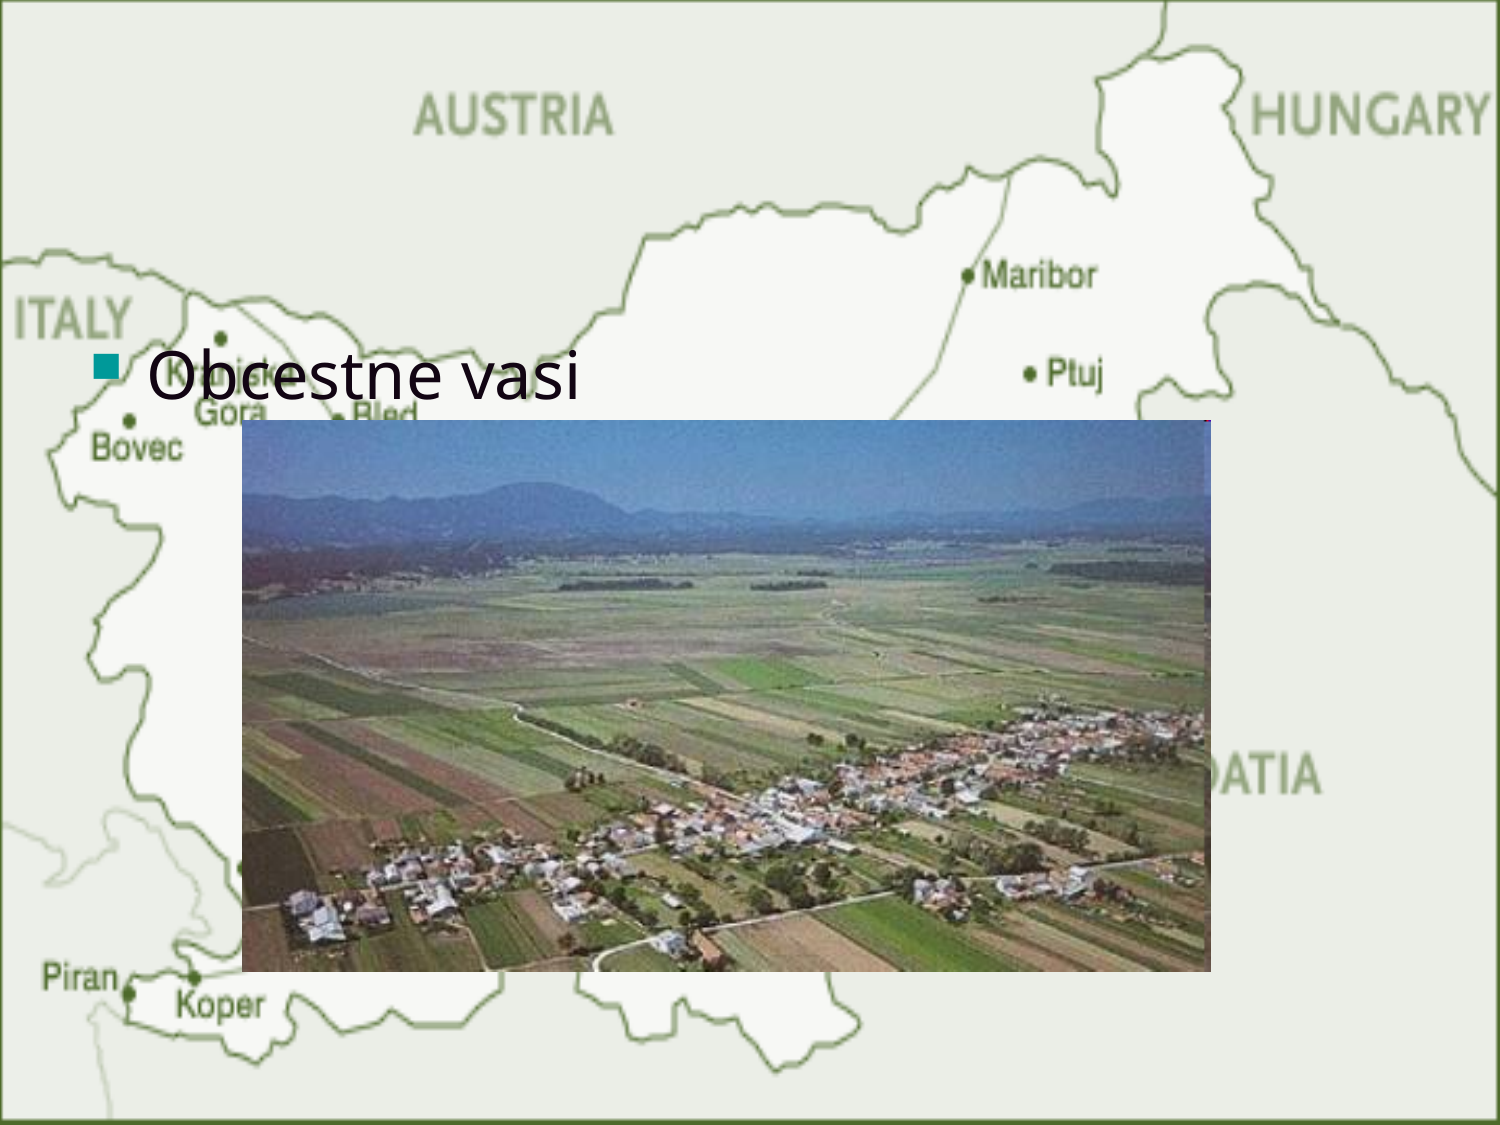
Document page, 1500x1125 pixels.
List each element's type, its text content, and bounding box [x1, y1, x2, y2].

list Obcestne vasi [75, 324, 1425, 1000]
picture [0, 0, 1500, 1125]
